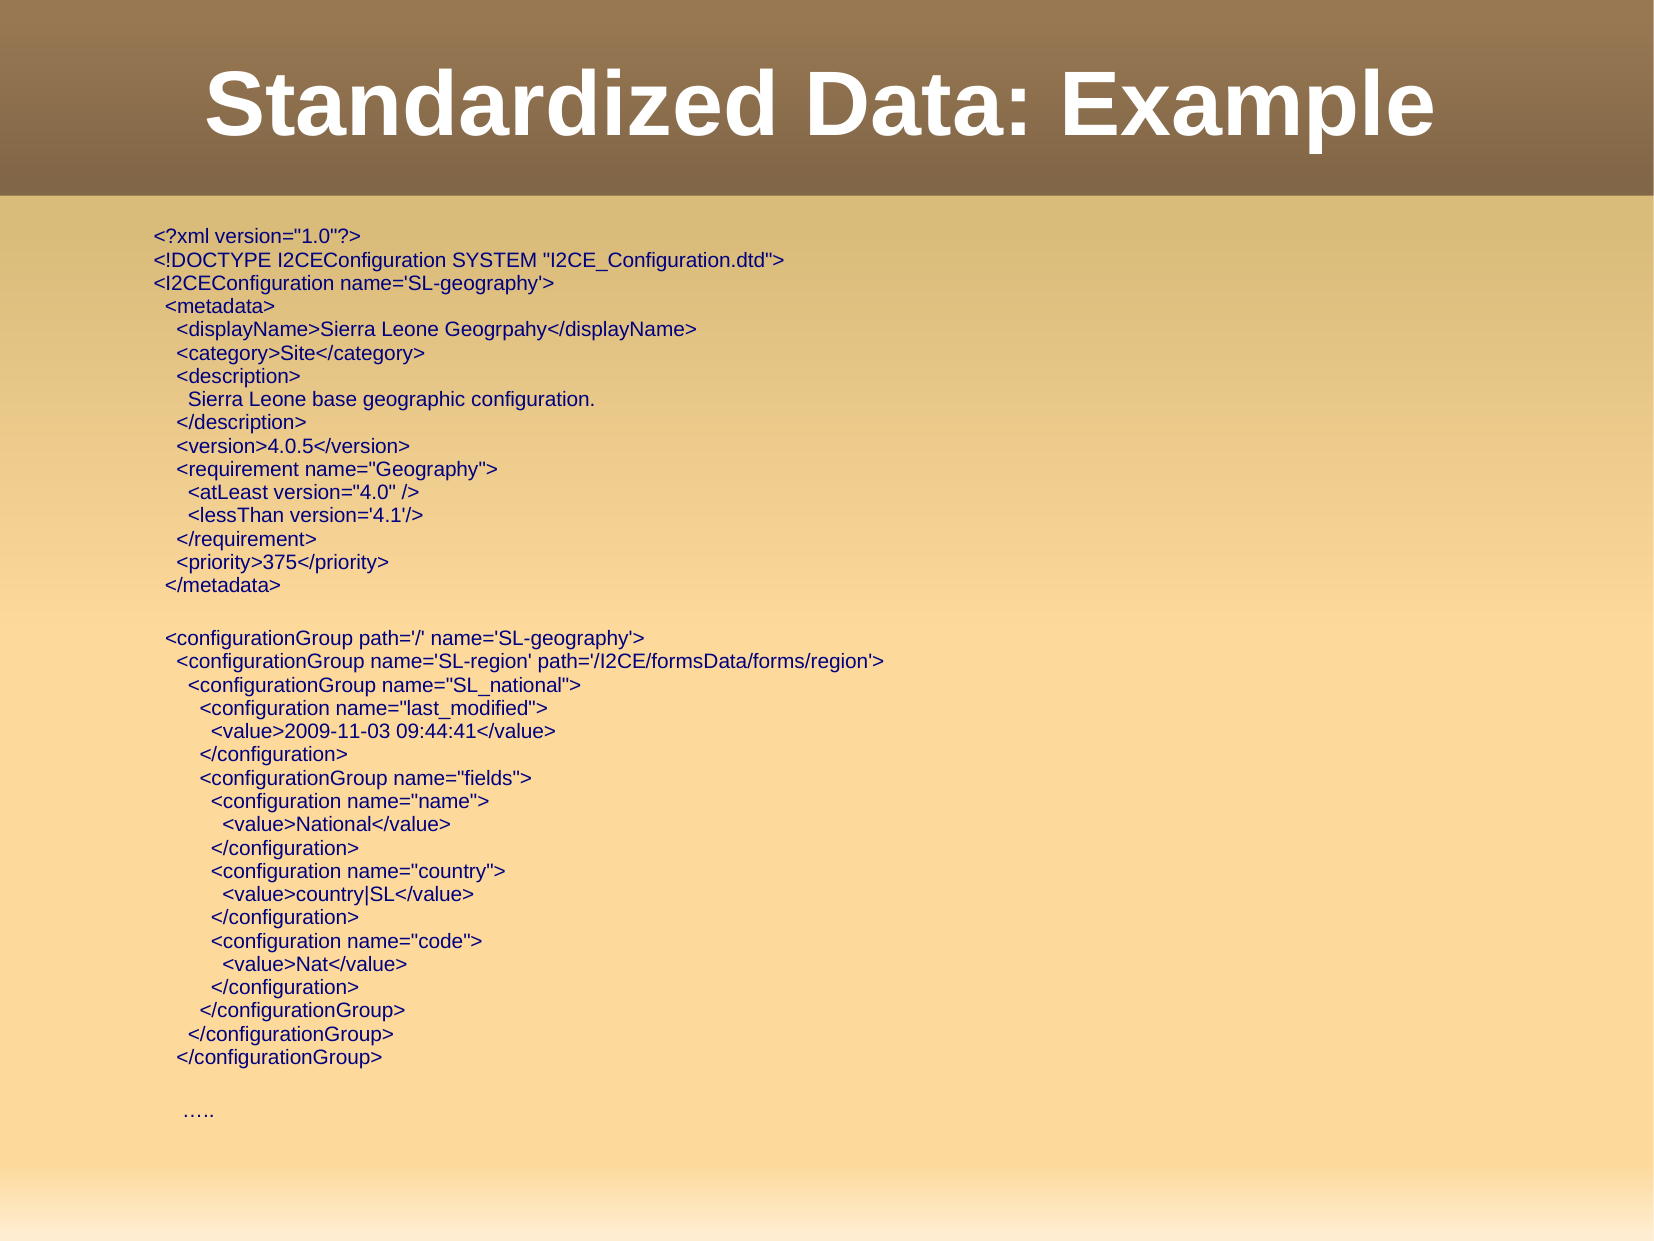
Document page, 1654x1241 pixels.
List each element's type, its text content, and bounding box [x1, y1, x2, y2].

picture [0, 0, 1654, 1241]
list <?xml version="1.0"?> <!DOCTYPE I2CEConfiguration SYSTEM "I2CE_Configuration.dtd"> <I2CEConfiguration name='SL-geography'> <metadata> <displayName>Sierra Leone Geogrpahy</displayName> <category>Site</category> <description> Sierra Leone base geographic configuration. </description> <version>4.0.5</version> <requirement name="Geography"> <atLeast version="4.0" /> <lessThan version='4.1'/> </requirement> <priority>375</priority> </metadata> <configurationGroup path='/' name='SL-geography'> <configurationGroup name='SL-region' path='/I2CE/formsData/forms/region'> <configurationGroup name="SL_national"> <configuration name="last_modified"> <value>2009-11-03 09:44:41</value> </configuration> <configurationGroup name="fields"> <configuration name="name"> <value>National</value> </configuration> <configuration name="country"> <value>country|SL</value> </configuration> <configuration name="code"> <value>Nat</value> </configuration> </configurationGroup> </configurationGroup> </configurationGroup> ….. [82, 225, 1571, 1241]
title Standardized Data: Example [76, 7, 1565, 200]
